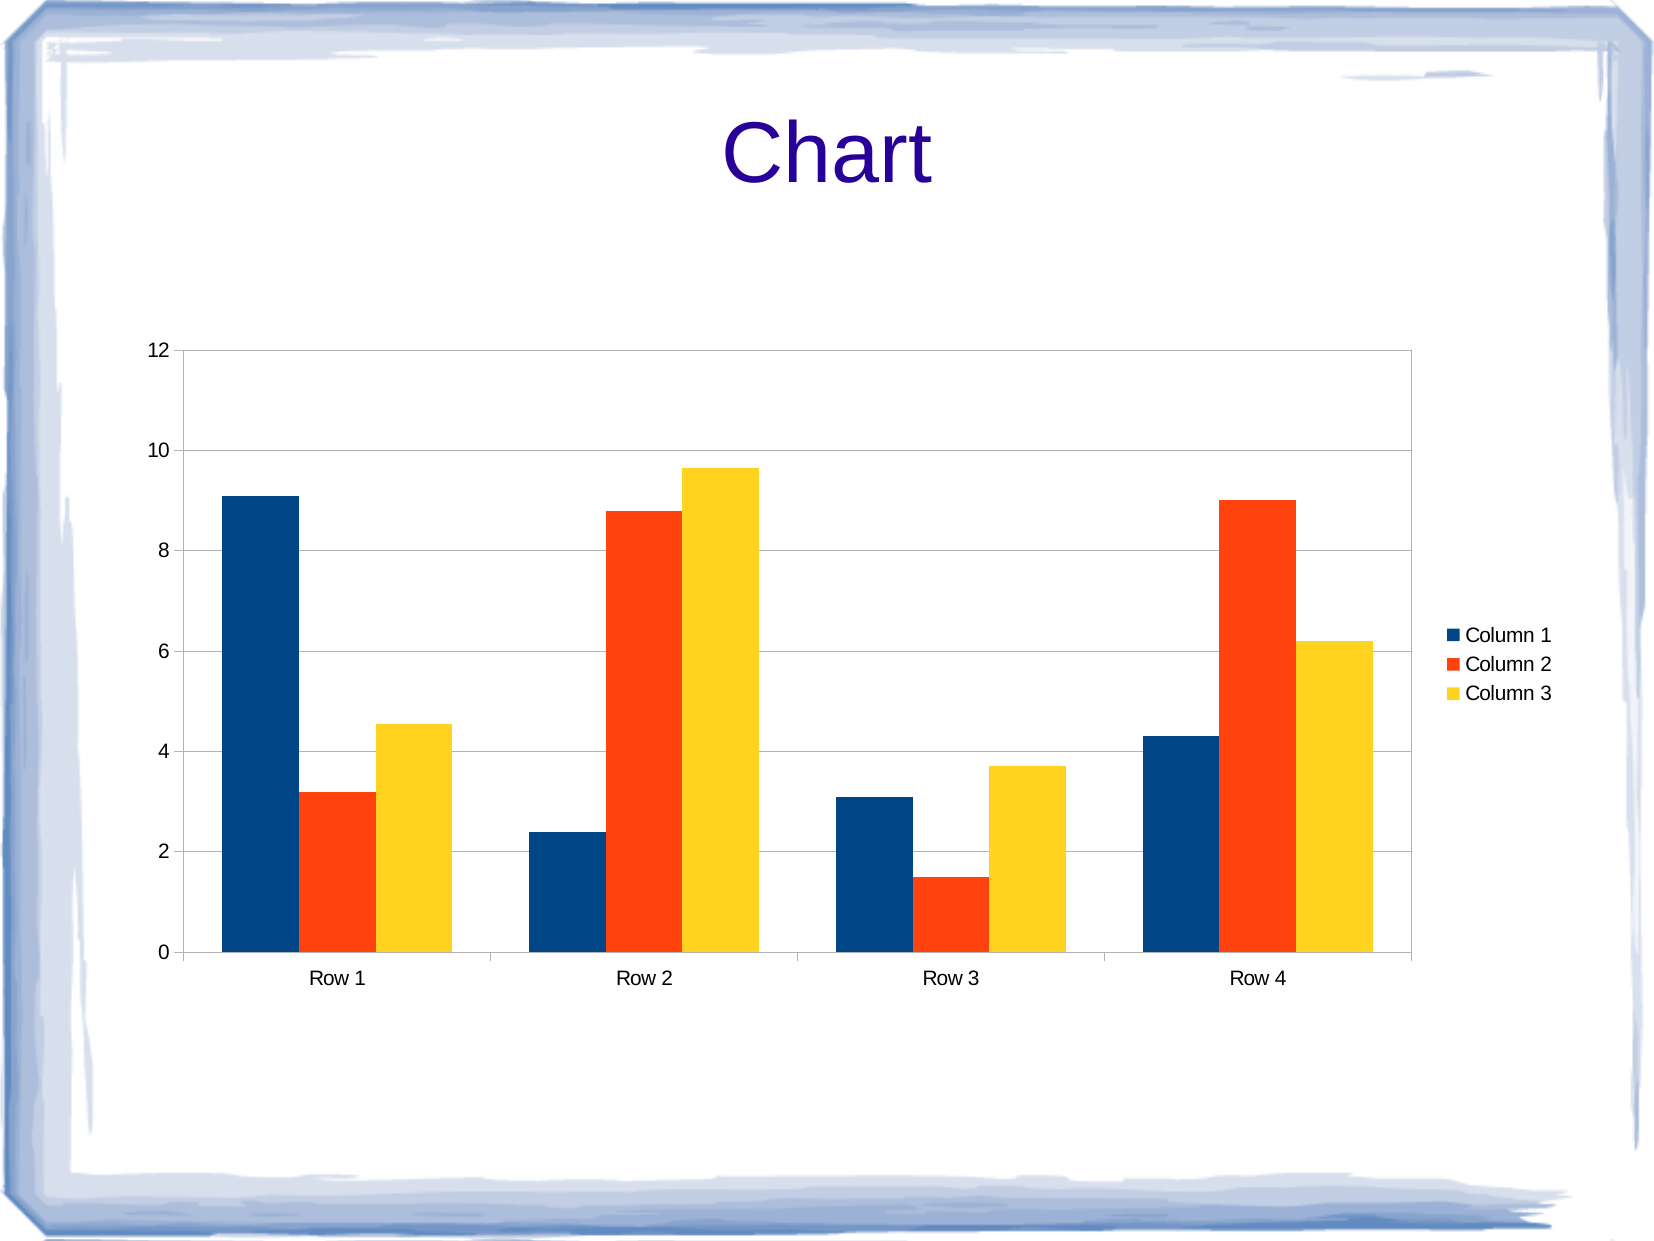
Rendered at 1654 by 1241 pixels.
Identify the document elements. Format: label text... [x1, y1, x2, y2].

picture [0, 0, 1654, 1241]
title Chart [82, 49, 1571, 257]
chart [118, 324, 1571, 1004]
